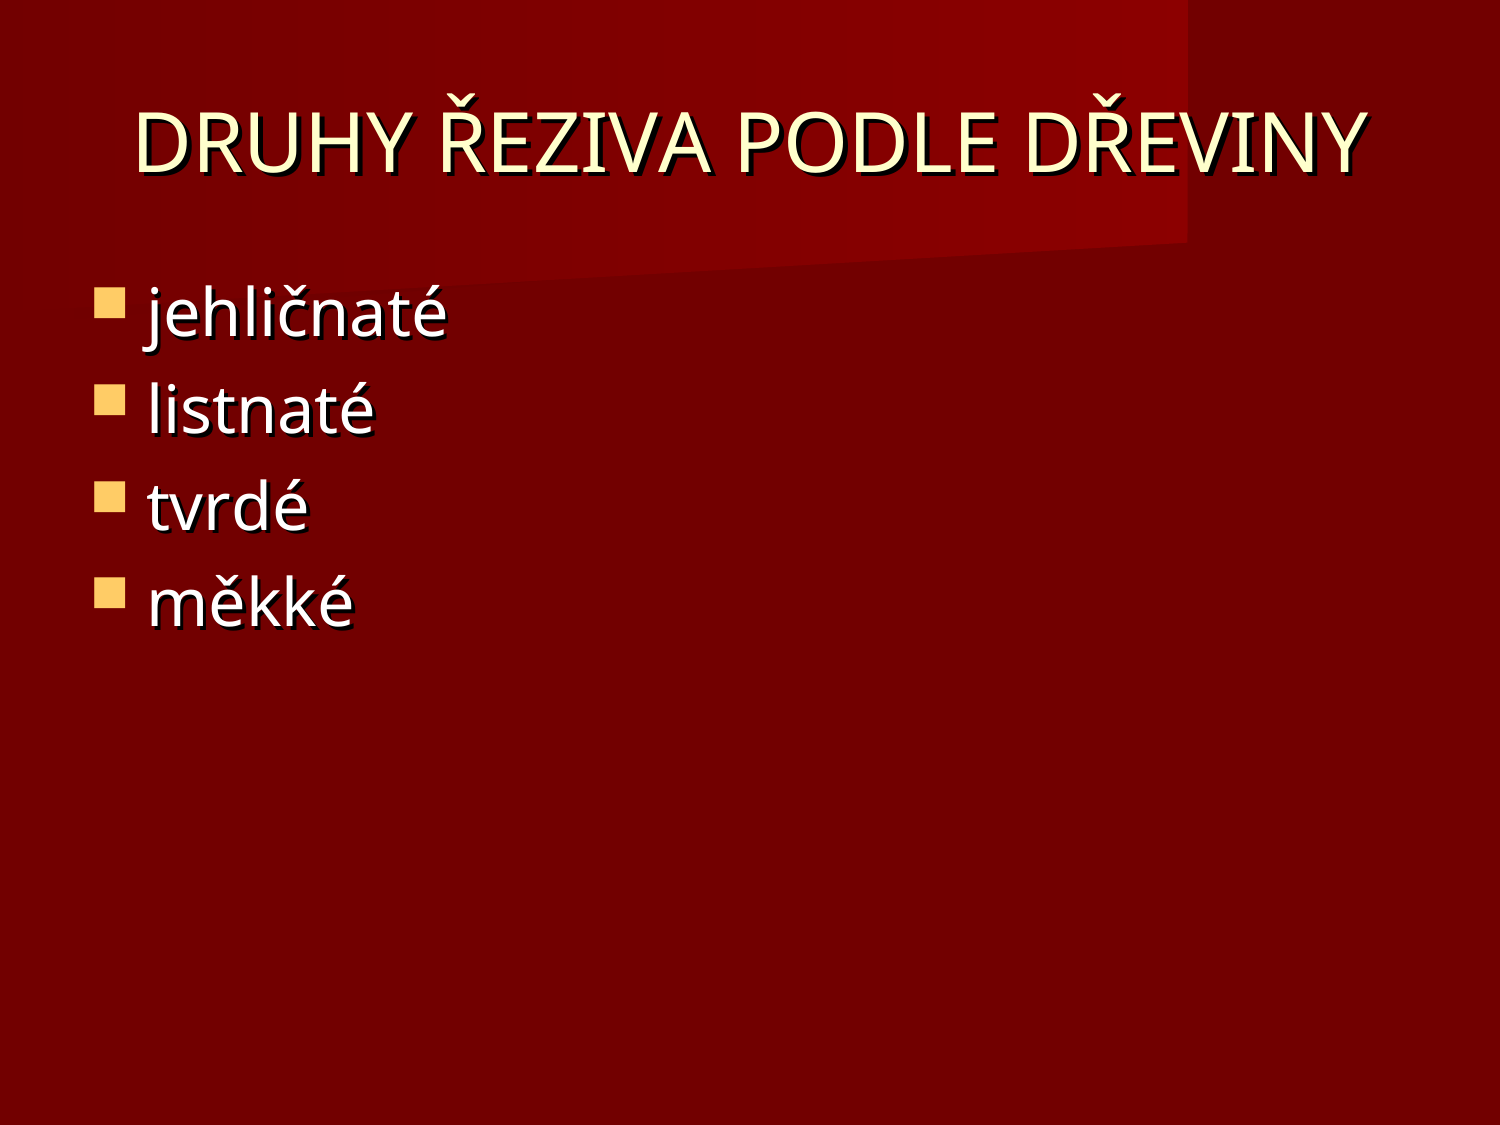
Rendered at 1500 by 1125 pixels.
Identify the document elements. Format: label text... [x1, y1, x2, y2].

title DRUHY ŘEZIVA PODLE DŘEVINY [75, 45, 1426, 233]
list jehličnaté listnaté tvrdé měkké [75, 262, 1426, 1001]
